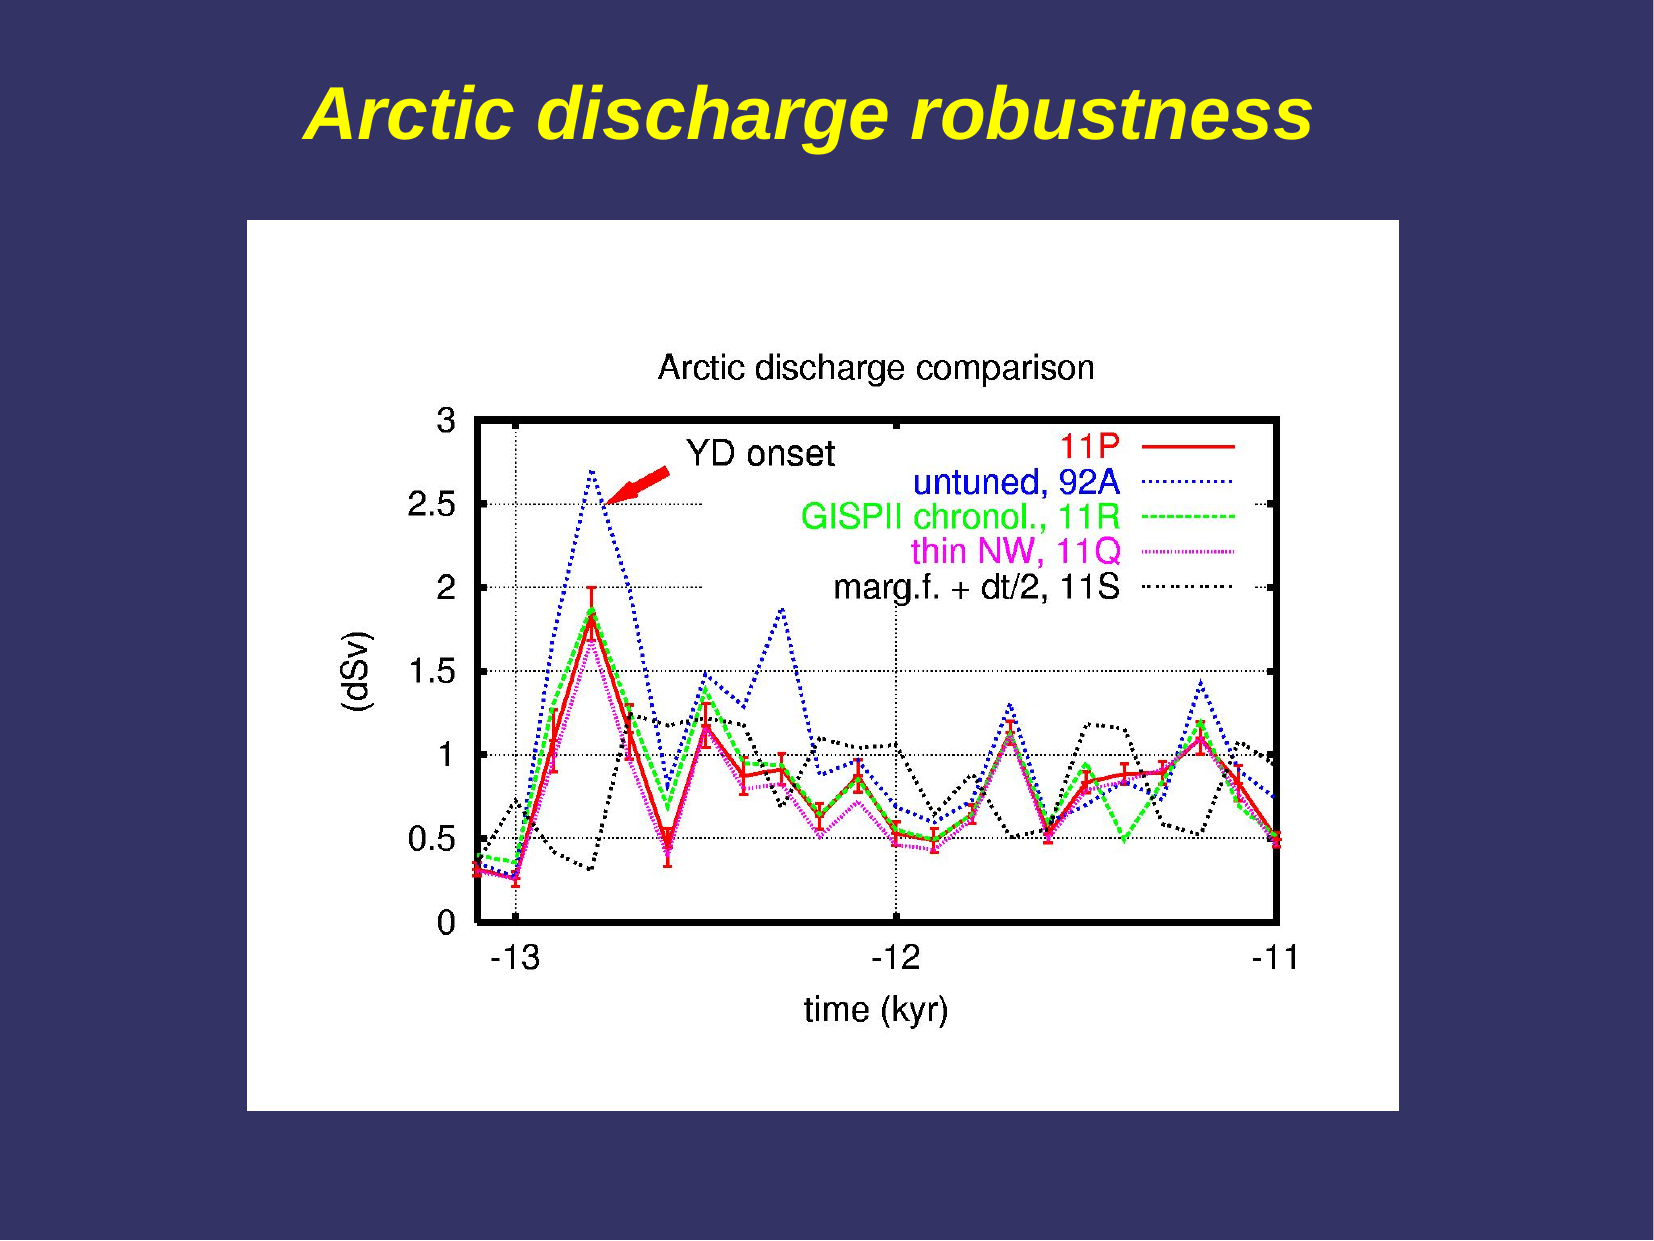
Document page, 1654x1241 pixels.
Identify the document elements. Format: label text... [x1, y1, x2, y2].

picture [247, 220, 1399, 1111]
title Arctic discharge robustness [103, 49, 1516, 181]
